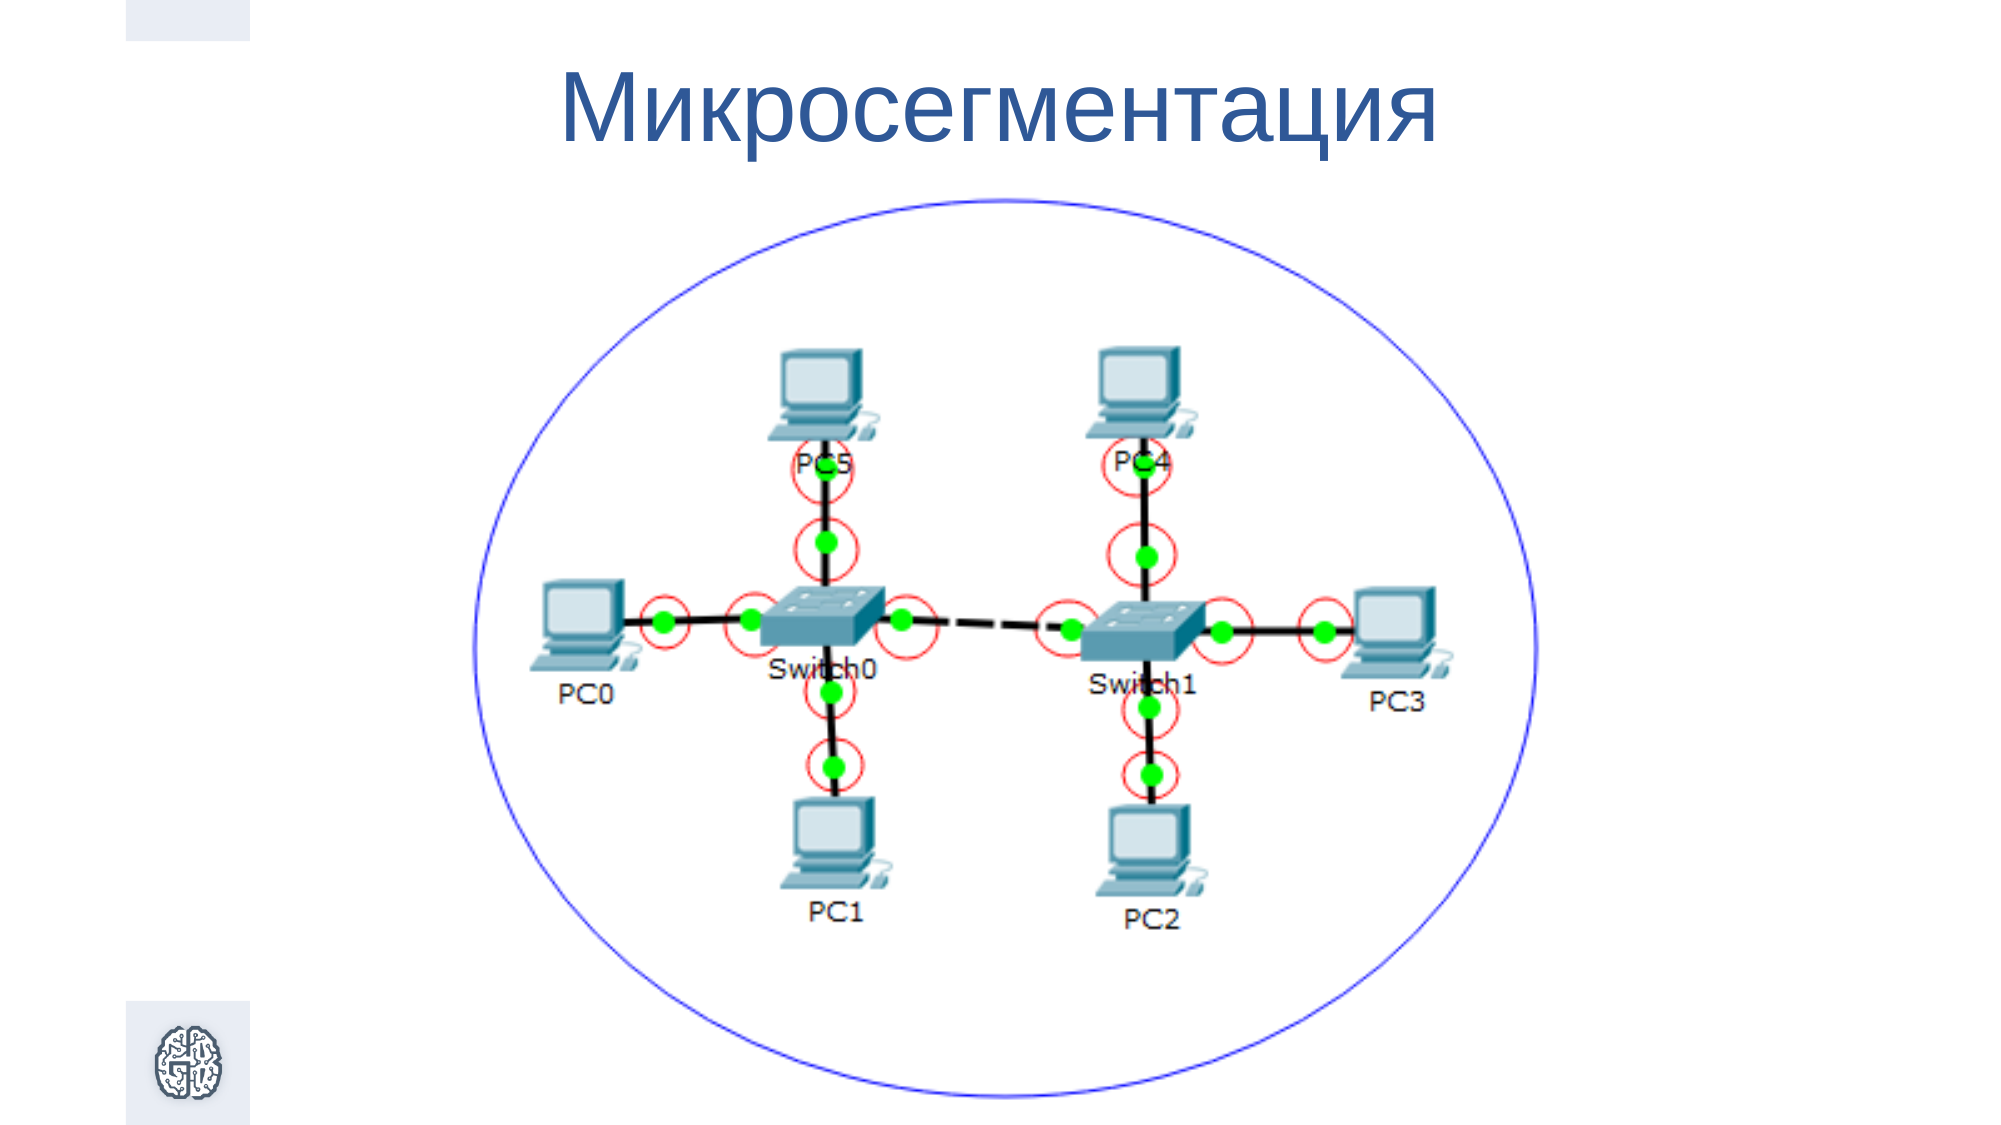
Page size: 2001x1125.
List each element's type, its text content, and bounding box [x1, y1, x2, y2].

title Микросегментация [248, 52, 1752, 166]
picture [144, 1016, 232, 1110]
picture [453, 189, 1547, 1125]
